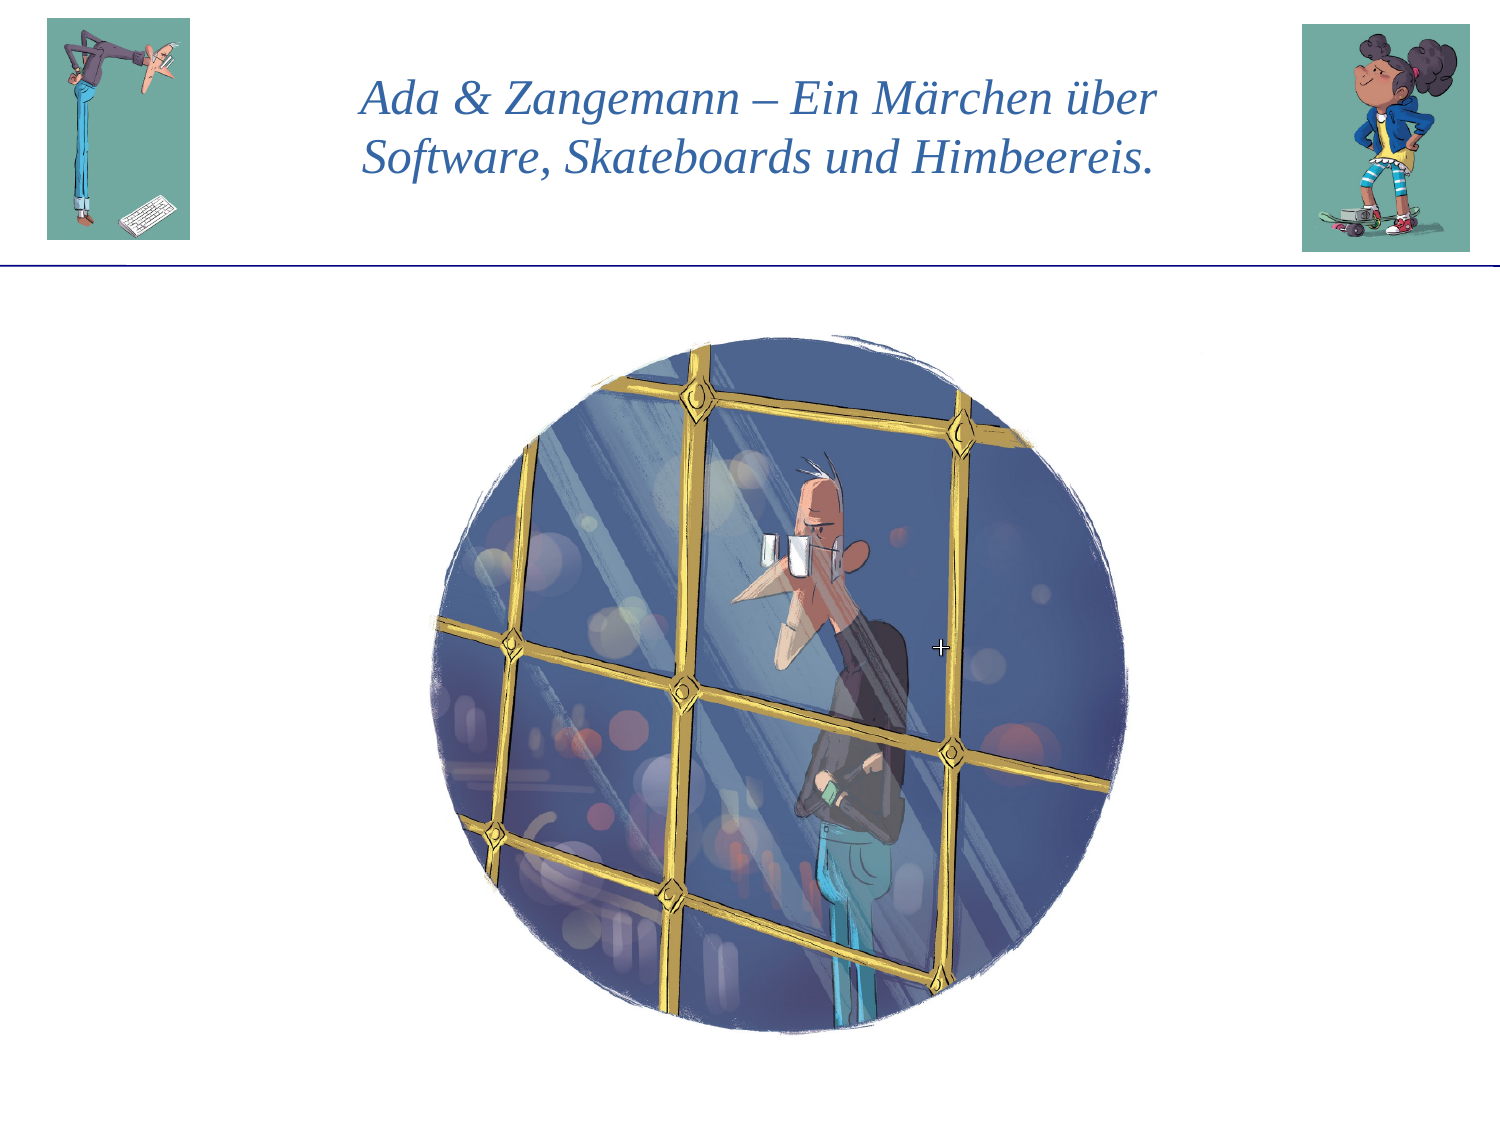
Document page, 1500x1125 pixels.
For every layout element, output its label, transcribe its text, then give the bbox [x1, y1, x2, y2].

picture [0, 305, 1500, 1101]
picture [47, 18, 190, 240]
text_box Ada & Zangemann – Ein Märchen über Software, Skateboards und Himbeereis. [274, 59, 1244, 194]
picture [1302, 24, 1470, 252]
